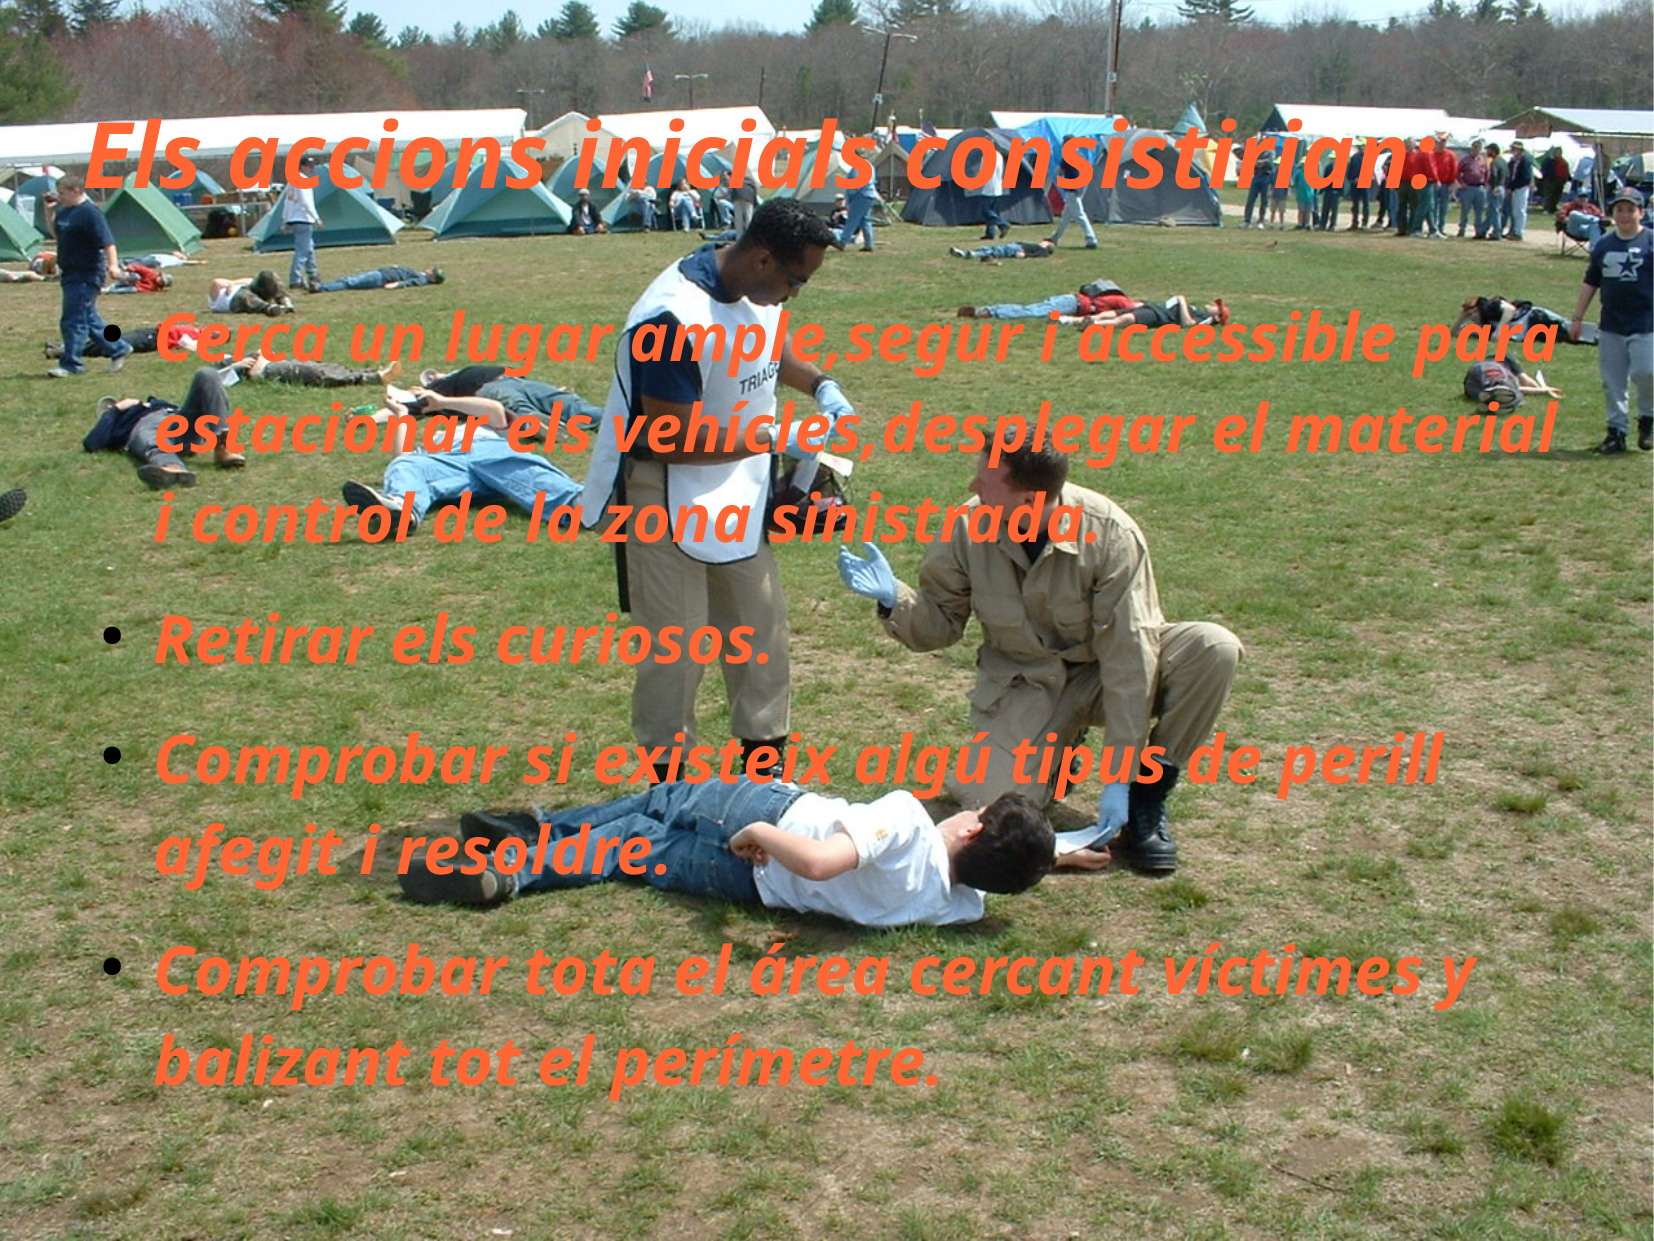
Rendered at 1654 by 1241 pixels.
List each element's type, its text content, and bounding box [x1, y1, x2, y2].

picture [0, 0, 1654, 1241]
title Els accions inicials consistirian: [82, 49, 1571, 257]
list Cerca un lugar ample,segur i accessible para estacionar els vehícles,desplegar el material i control de la zona sinistrada. Retirar els curiosos. Comprobar si existeix algú tipus de perill afegit i resoldre. Comprobar tota el área cercant víctimes y balizant tot el perímetre. [82, 290, 1571, 1123]
